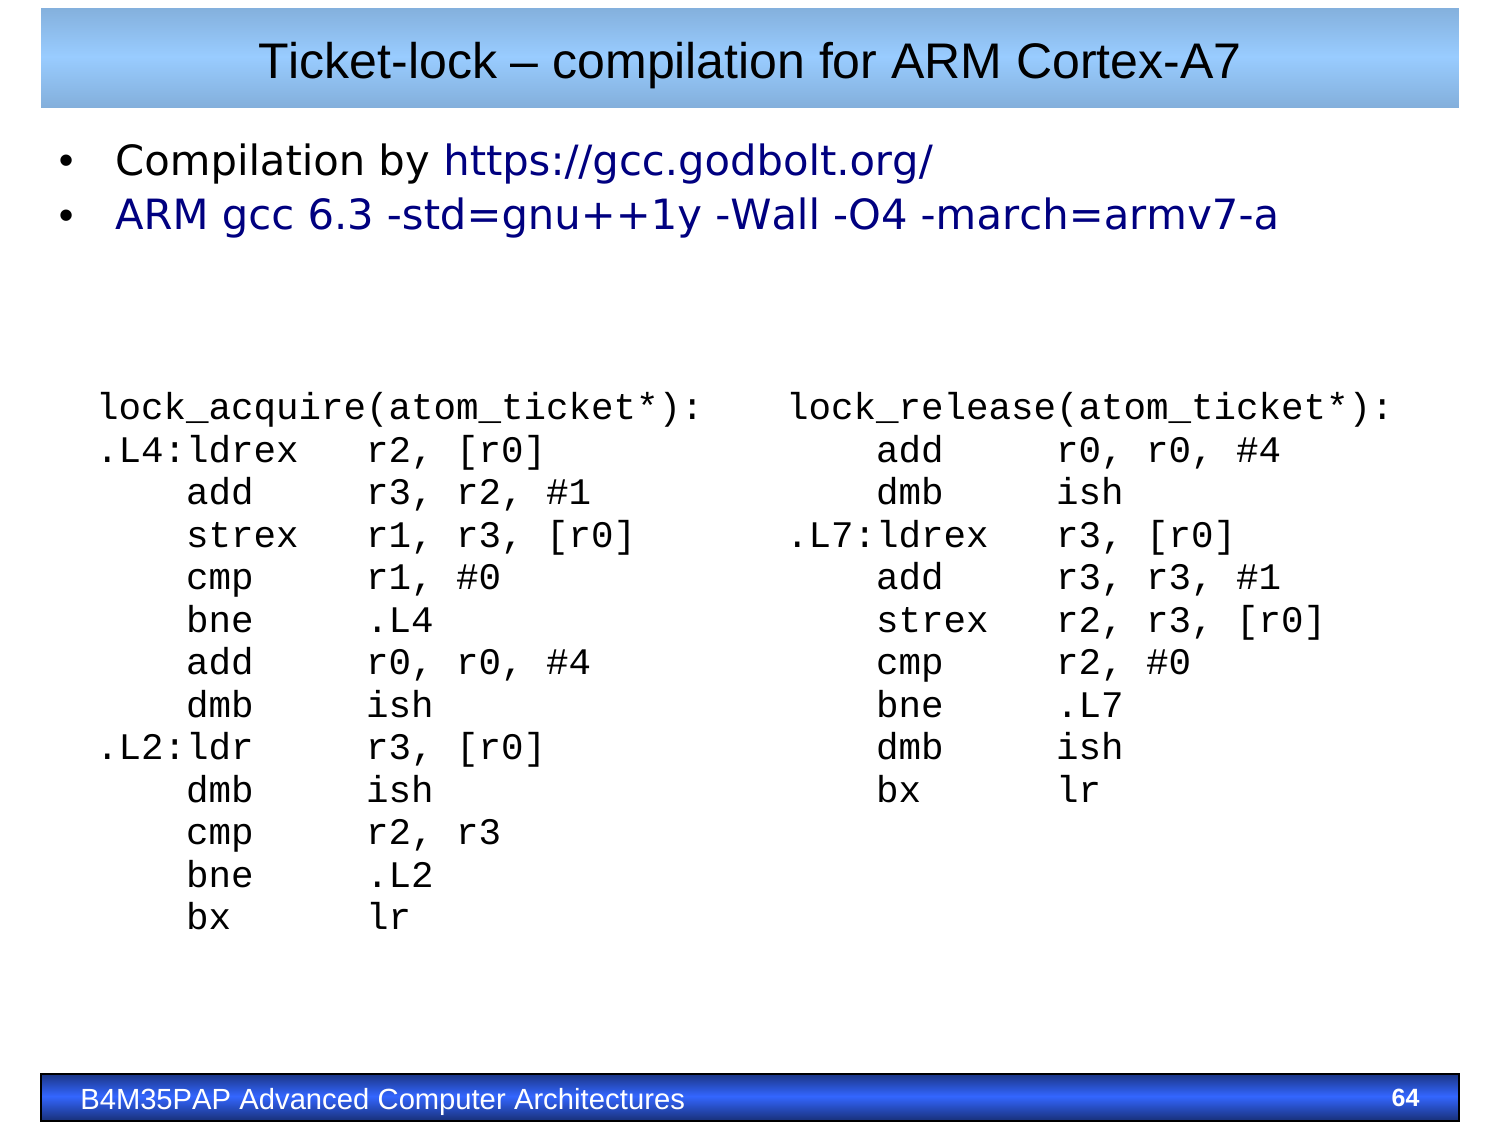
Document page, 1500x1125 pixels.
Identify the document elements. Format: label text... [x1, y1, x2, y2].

text_box lock_release(atom_ticket*): add r0, r0, #4 dmb ish .L7:ldrex r3, [r0] add r3, r3, #1 strex r2, r3, [r0] cmp r2, #0 bne .L7 dmb ish bx lr [771, 380, 1444, 1034]
title Ticket-lock – compilation for ARM Cortex-A7 [41, 8, 1459, 108]
list Compilation by https://gcc.godbolt.org/ ARM gcc 6.3 -std=gnu++1y -Wall -O4 -march=armv7-a [44, 128, 1458, 1056]
